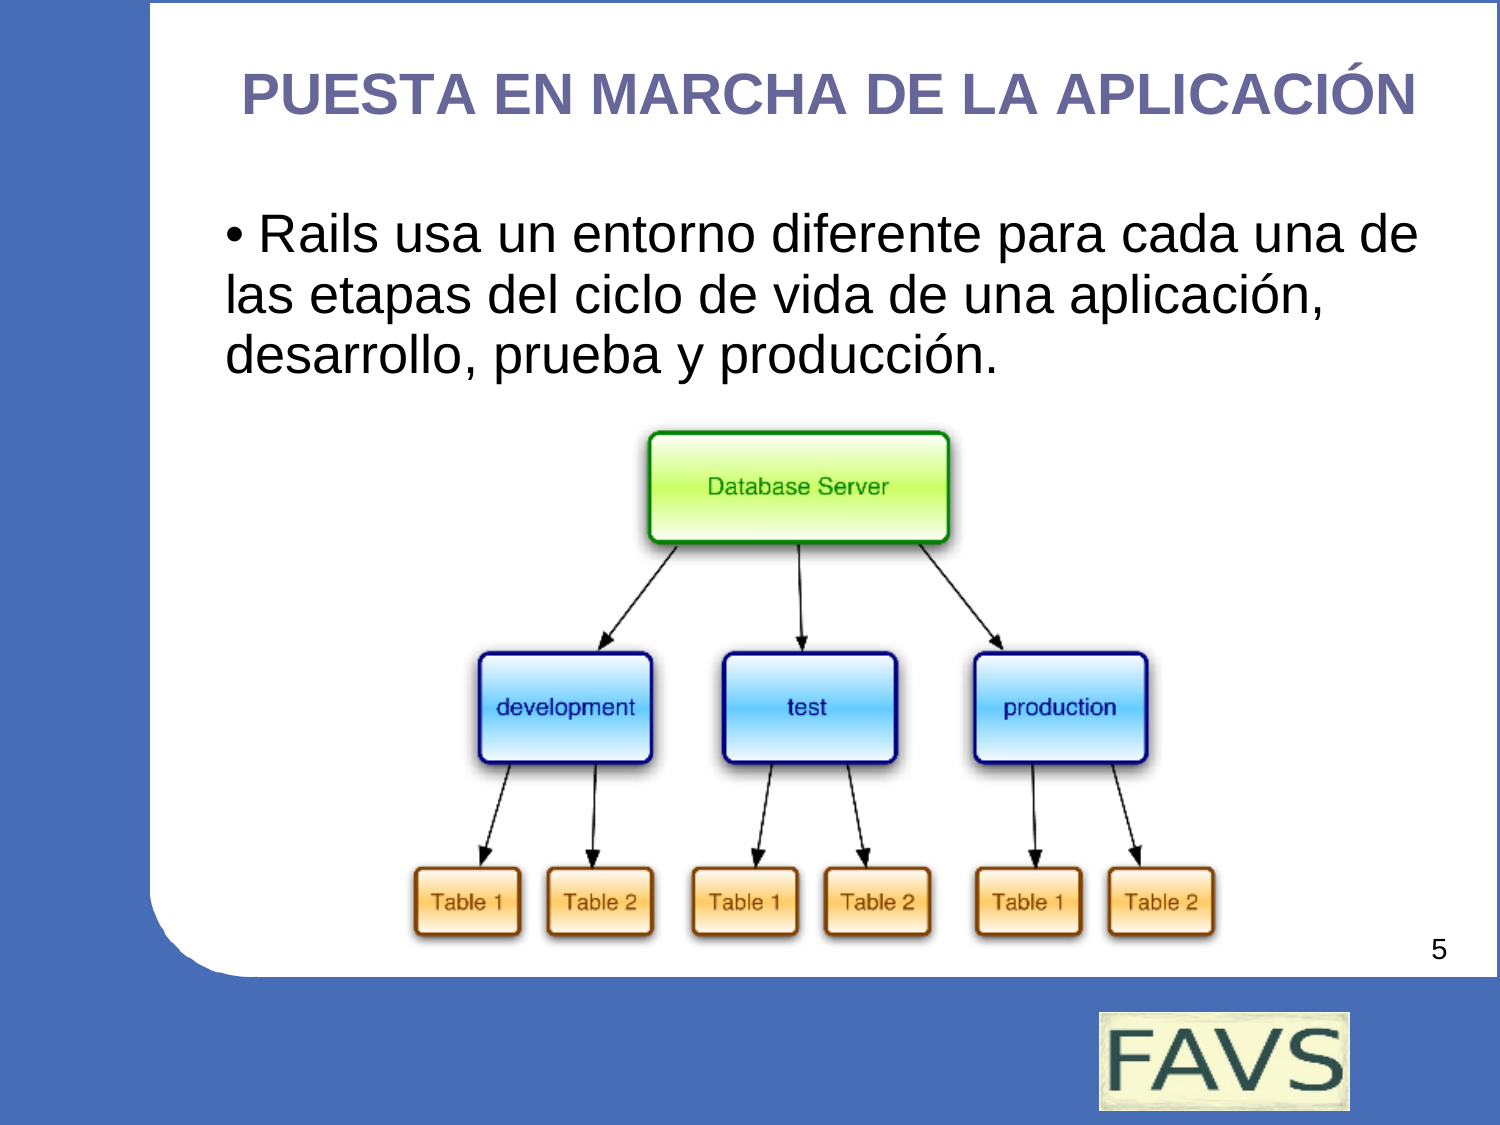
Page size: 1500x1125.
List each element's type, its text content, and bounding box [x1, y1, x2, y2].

picture [0, 0, 1500, 1125]
title PUESTA EN MARCHA DE LA APLICACIÓN [212, 24, 1447, 164]
subtitle Rails usa un entorno diferente para cada una de las etapas del ciclo de vida de una aplicación, desarrollo, prueba y producción. [225, 135, 1463, 386]
